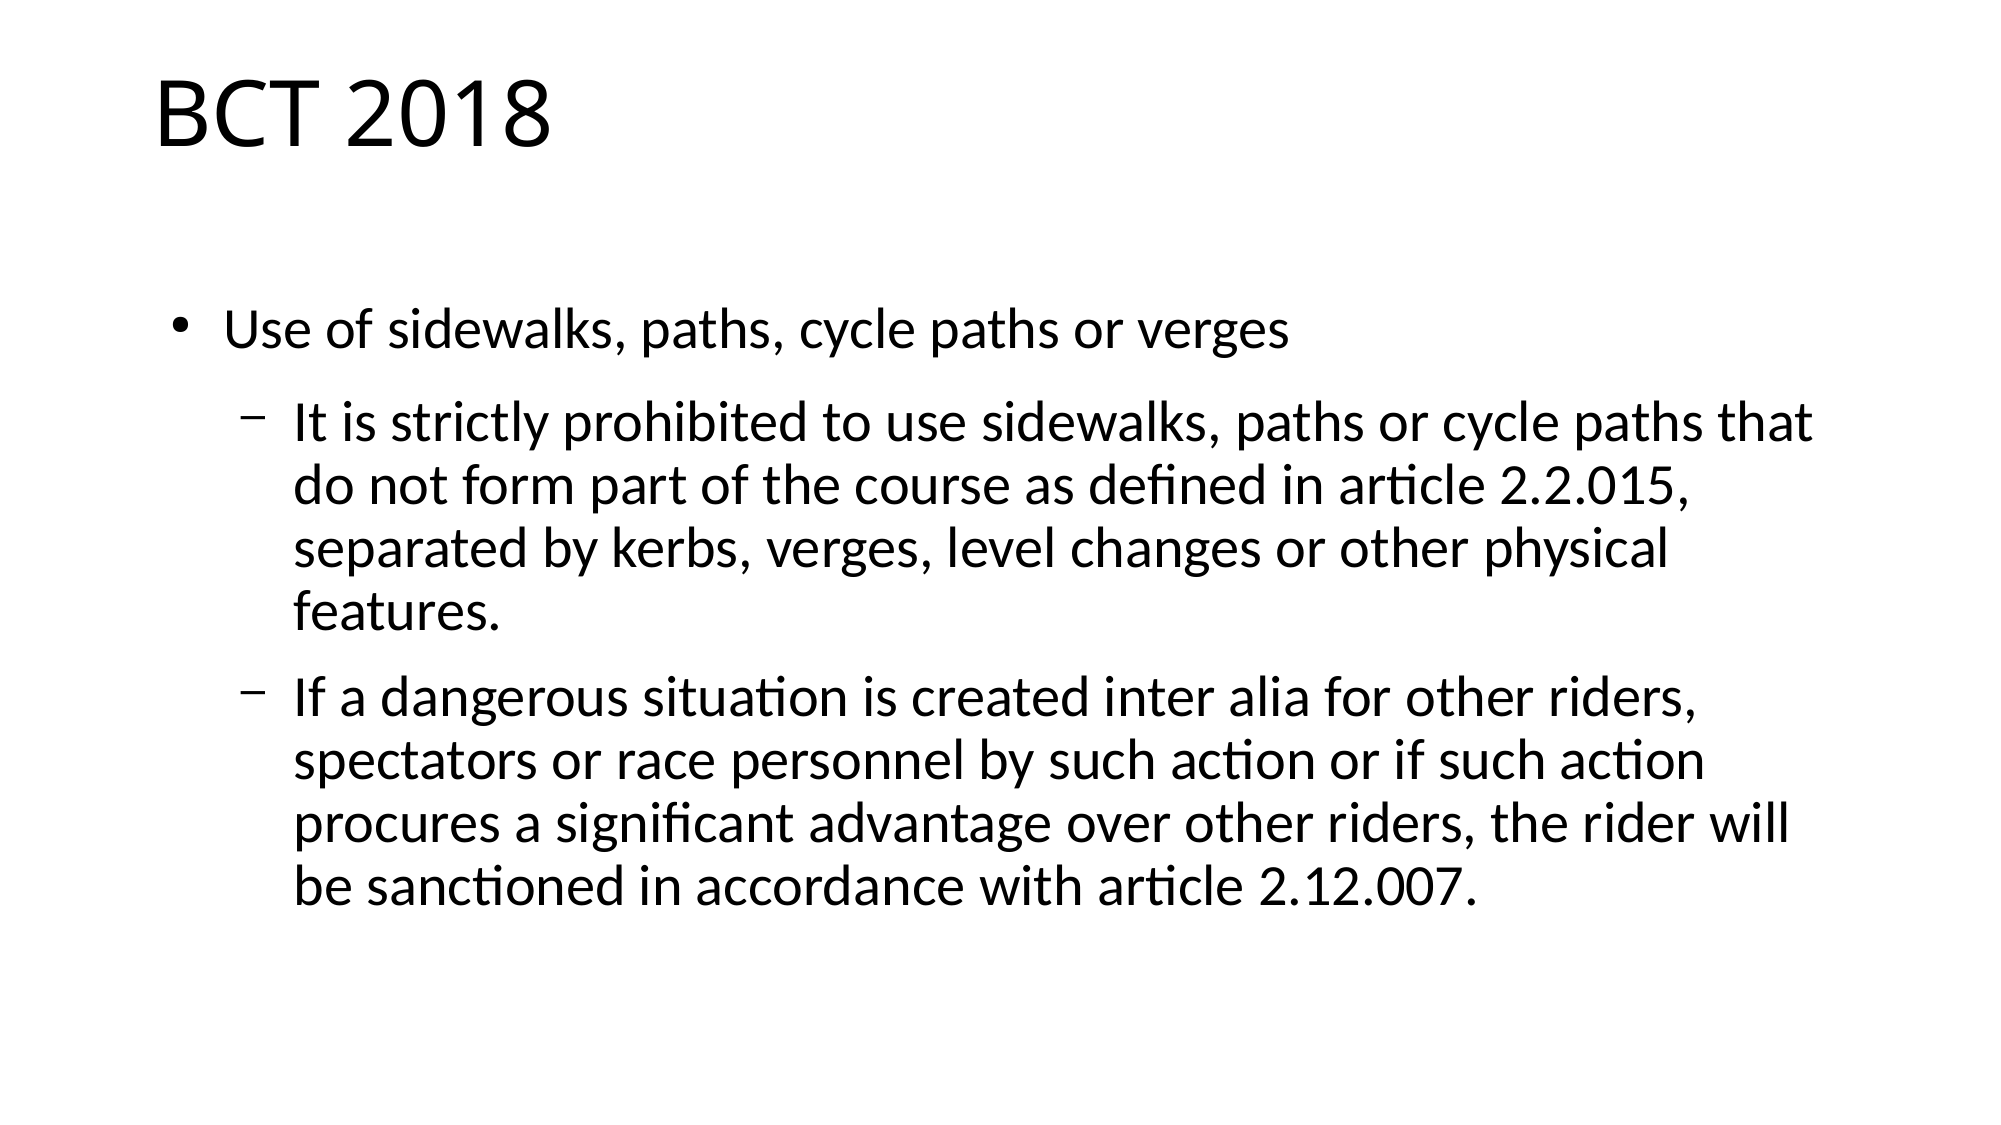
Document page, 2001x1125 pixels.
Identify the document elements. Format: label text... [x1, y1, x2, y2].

list Use of sidewalks, paths, cycle paths or verges It is strictly prohibited to use sidewalks, paths or cycle paths that do not form part of the course as defined in article 2.2.015, separated by kerbs, verges, level changes or other physical features. If a dangerous situation is created inter alia for other riders, spectators or race personnel by such action or if such action procures a significant advantage over other riders, the rider will be sanctioned in accordance with article 2.12.007. [137, 291, 1863, 1006]
title BCT 2018 [137, 59, 1863, 278]
